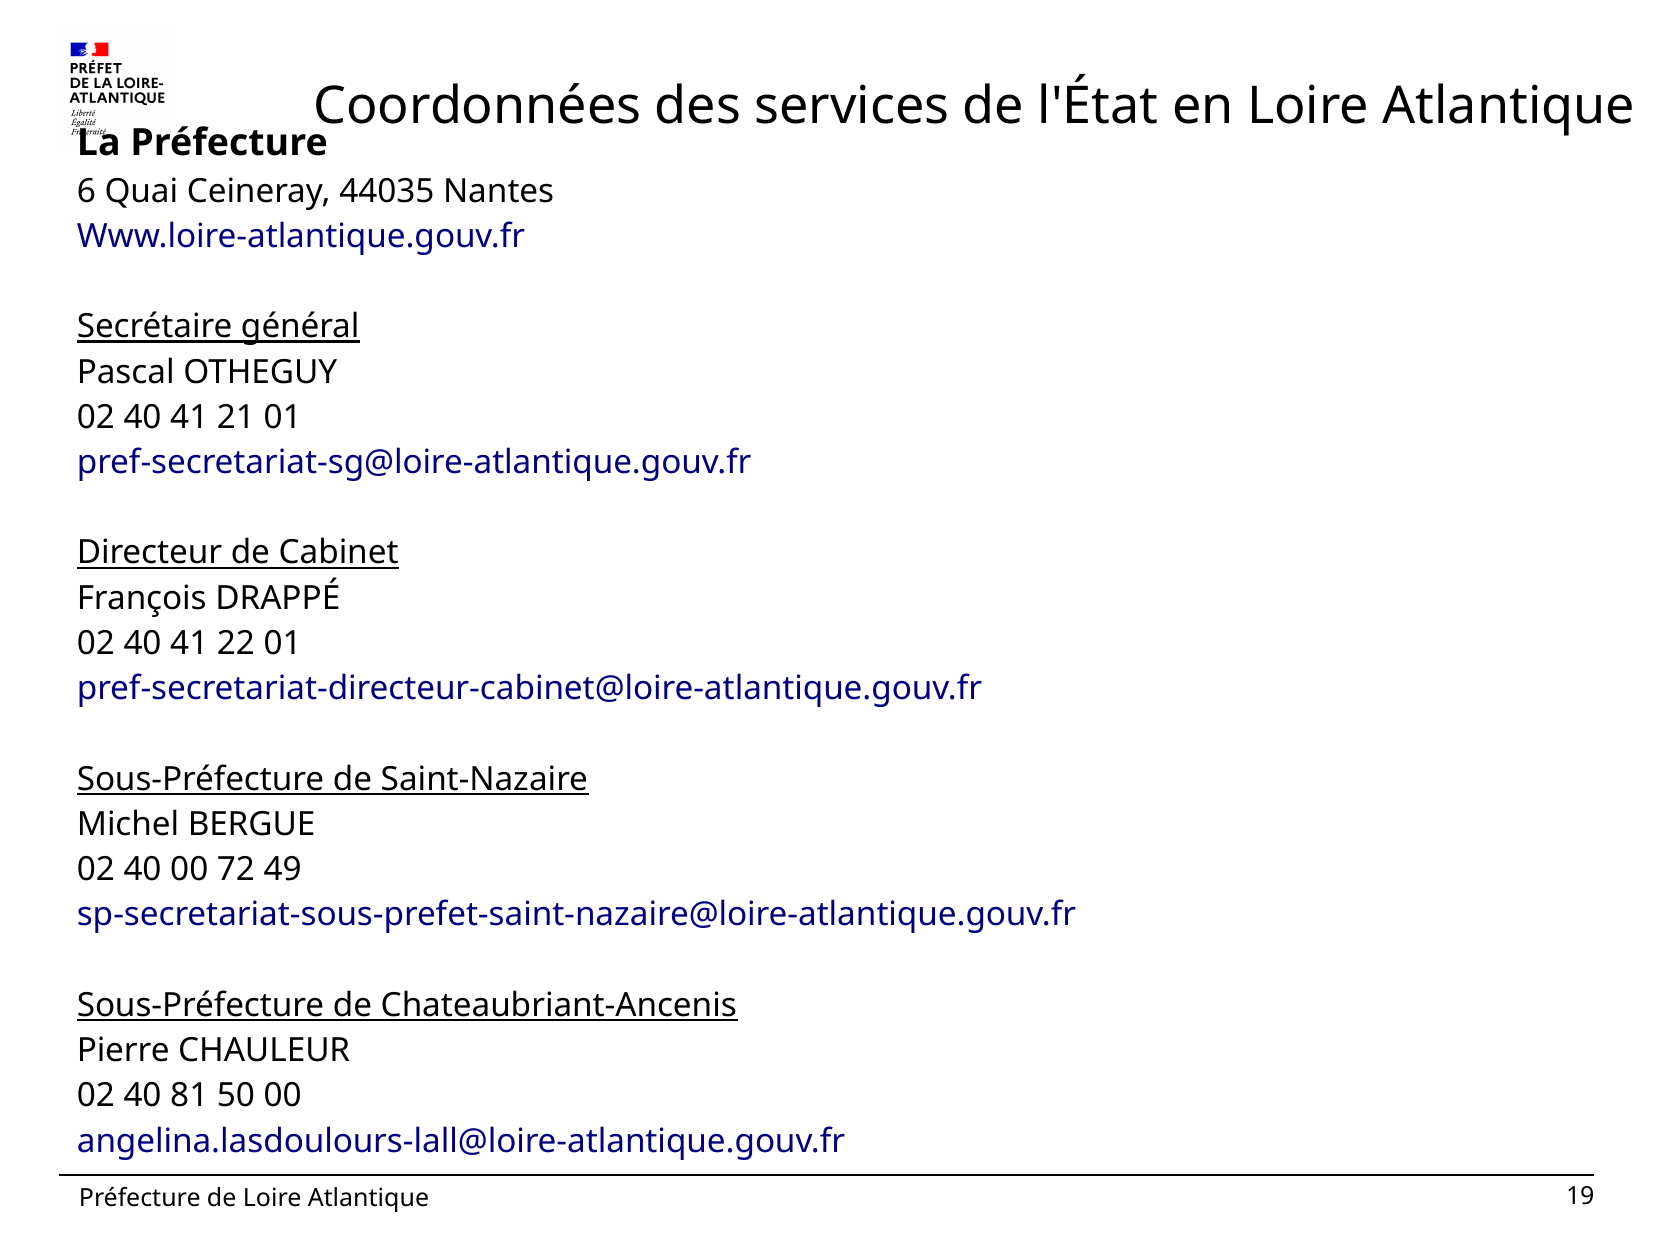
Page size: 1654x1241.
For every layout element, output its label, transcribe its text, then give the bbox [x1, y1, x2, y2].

text_box 19 [1535, 1179, 1595, 1211]
title Coordonnées des services de l'État en Loire Atlantique [147, 0, 1636, 207]
subtitle La Préfecture 6 Quai Ceineray, 44035 Nantes Www.loire-atlantique.gouv.fr Secrétaire général Pascal OTHEGUY 02 40 41 21 01 pref-secretariat-sg@loire-atlantique.gouv.fr Directeur de Cabinet François DRAPPÉ 02 40 41 22 01 pref-secretariat-directeur-cabinet@loire-atlantique.gouv.fr Sous-Préfecture de Saint-Nazaire Michel BERGUE 02 40 00 72 49 sp-secretariat-sous-prefet-saint-nazaire@loire-atlantique.gouv.fr Sous-Préfecture de Chateaubriant-Ancenis Pierre CHAULEUR 02 40 81 50 00 angelina.lasdoulours-lall@loire-atlantique.gouv.fr [76, 177, 1565, 1236]
text_box Préfecture de Loire Atlantique [79, 1181, 473, 1212]
picture [57, 29, 178, 148]
picture [139, 133, 146, 141]
